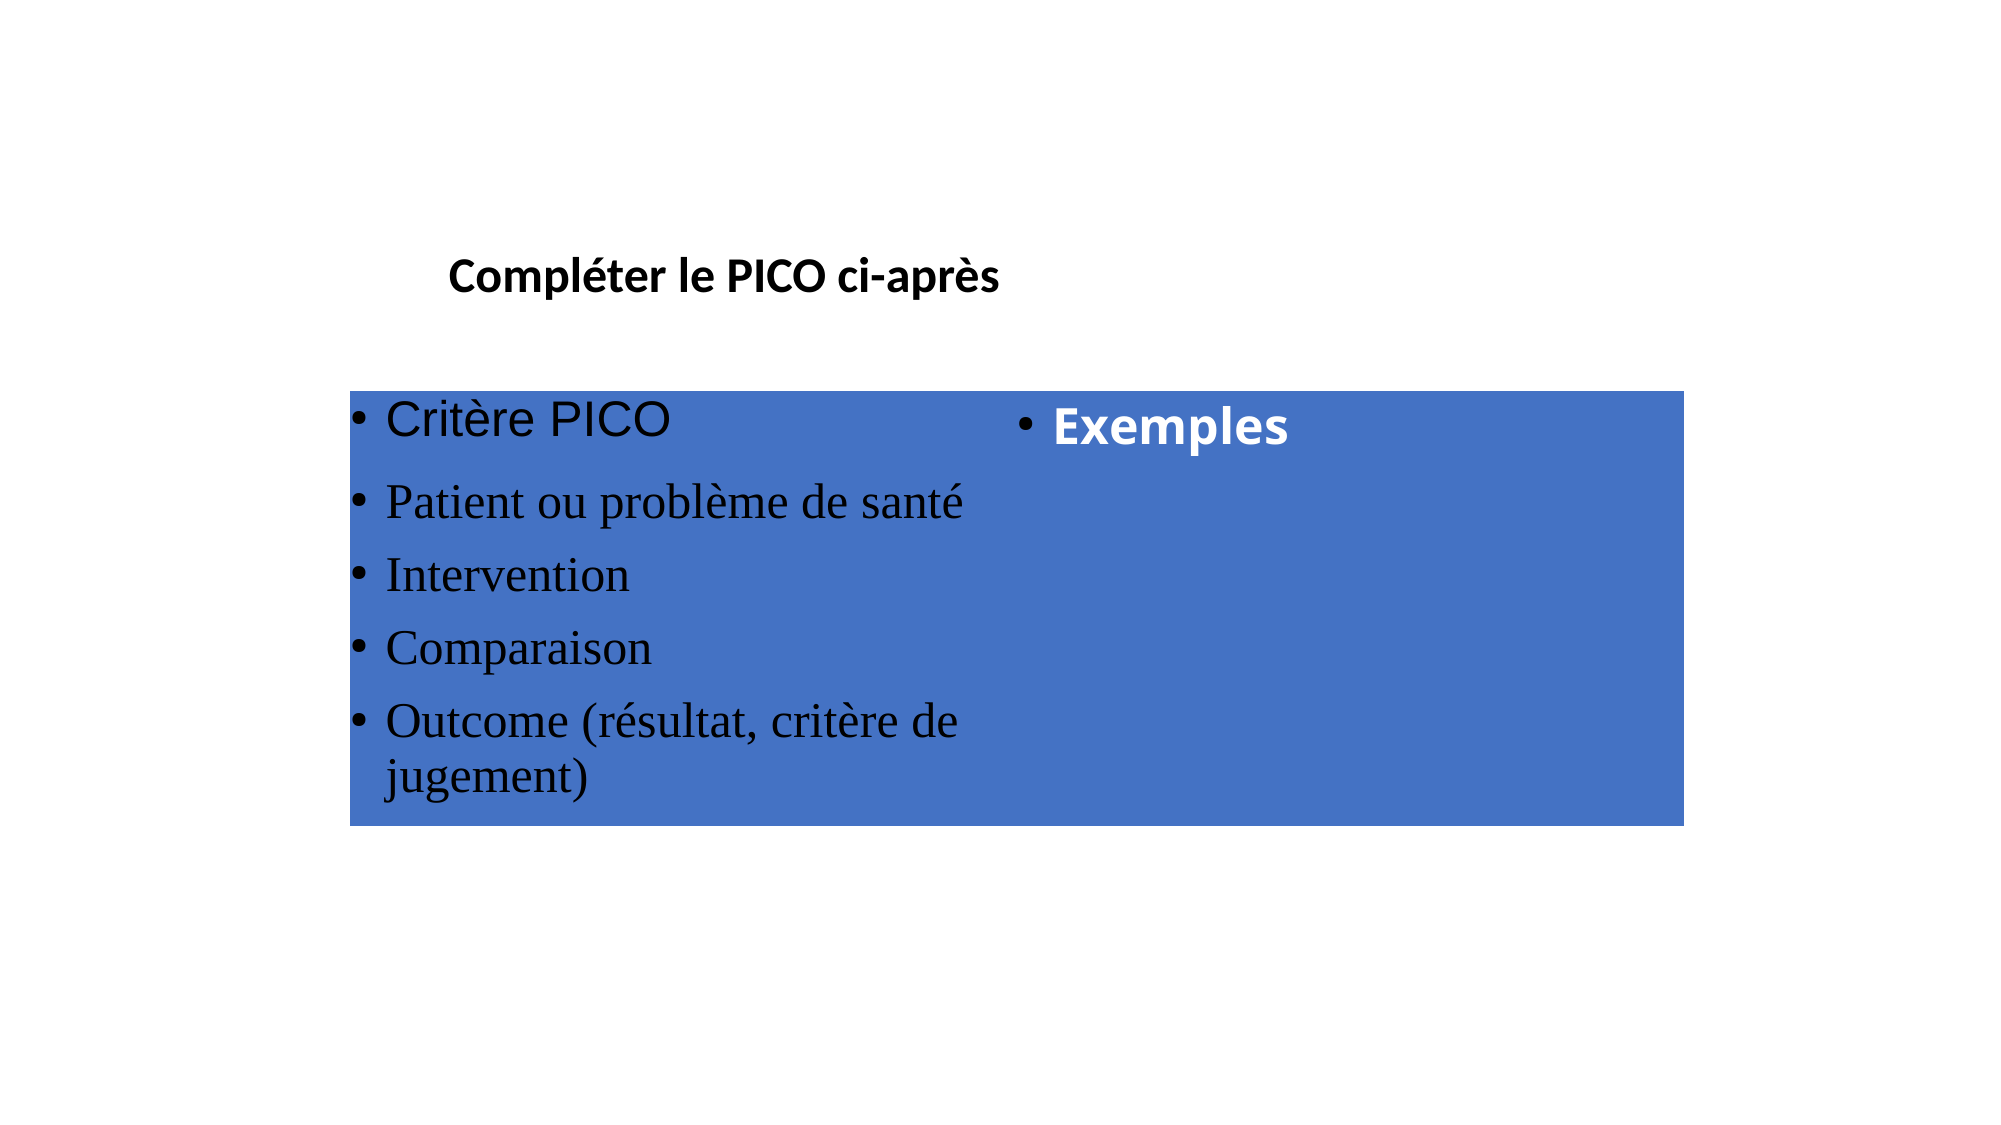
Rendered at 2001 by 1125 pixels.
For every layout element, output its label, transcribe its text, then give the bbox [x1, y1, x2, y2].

table_cell Outcome (résultat, critère de jugement) [350, 693, 1017, 826]
table_header Exemples [1017, 391, 1684, 474]
table_cell [1017, 474, 1684, 547]
table_cell [1017, 547, 1684, 620]
table_cell Intervention [350, 547, 1017, 620]
table_cell Patient ou problème de santé [350, 474, 1017, 547]
table_header Critère PICO [350, 391, 1017, 474]
table_cell [1017, 620, 1684, 693]
table_cell [1017, 693, 1684, 826]
text_box Compléter le PICO ci-après [434, 235, 1244, 310]
table_cell Comparaison [350, 620, 1017, 693]
